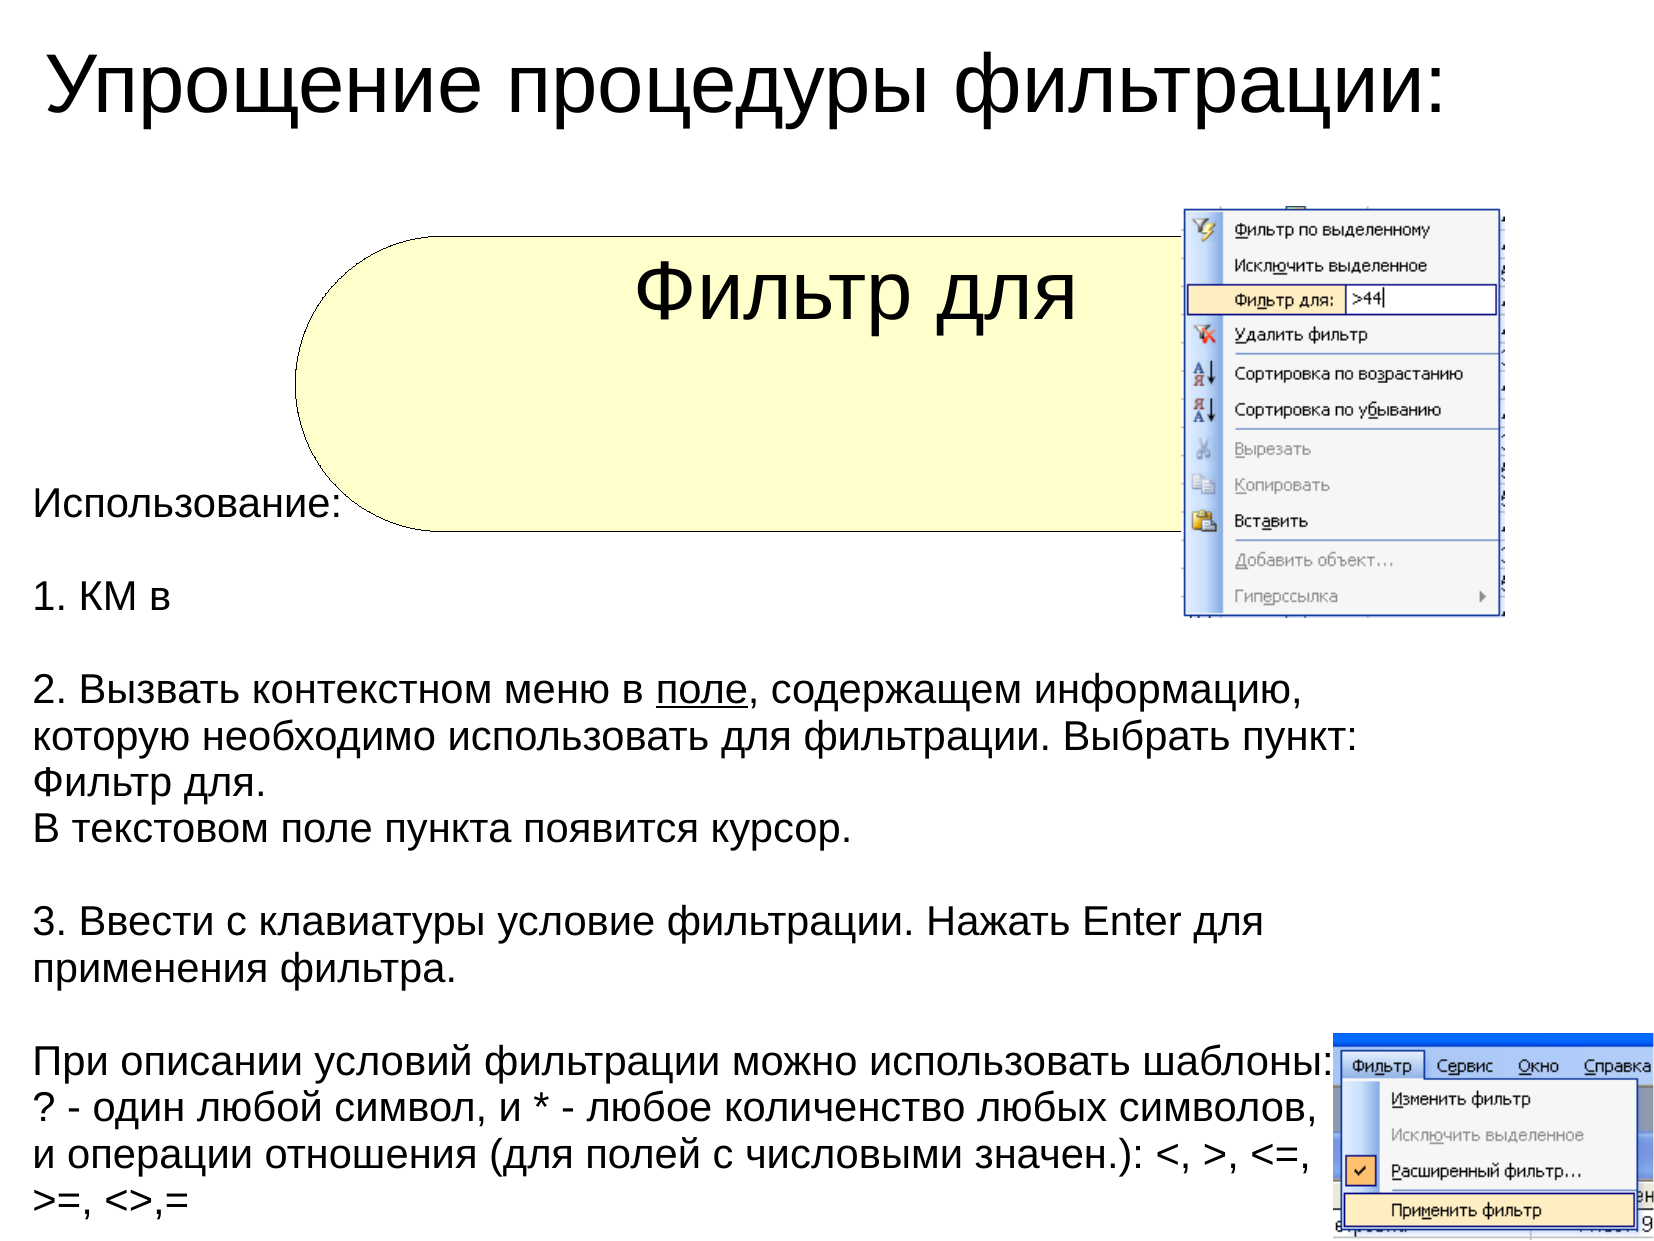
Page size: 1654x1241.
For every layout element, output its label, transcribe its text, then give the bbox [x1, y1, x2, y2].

text_box Фильтр для [295, 236, 1181, 472]
text_box Использование: 1. КМ в 2. Вызвать контекстном меню в поле, содержащем информацию, которую необходимо использовать для фильтрации. Выбрать пункт: Фильтр для. В текстовом поле пункта появится курсор. 3. Ввести с клавиатуры условие фильтрации. Нажать Enter для применения фильтра. При описании условий фильтрации можно использовать шаблоны: ? - один любой символ, и * - любое количенство любых символов, и операции отношения (для полей с числовыми значен.): <, >, <=, >=, <>,= [17, 472, 1376, 1236]
text_box Упрощение процедуры фильтрации: [29, 29, 1625, 138]
picture [1333, 1033, 1654, 1240]
picture [1181, 206, 1505, 618]
